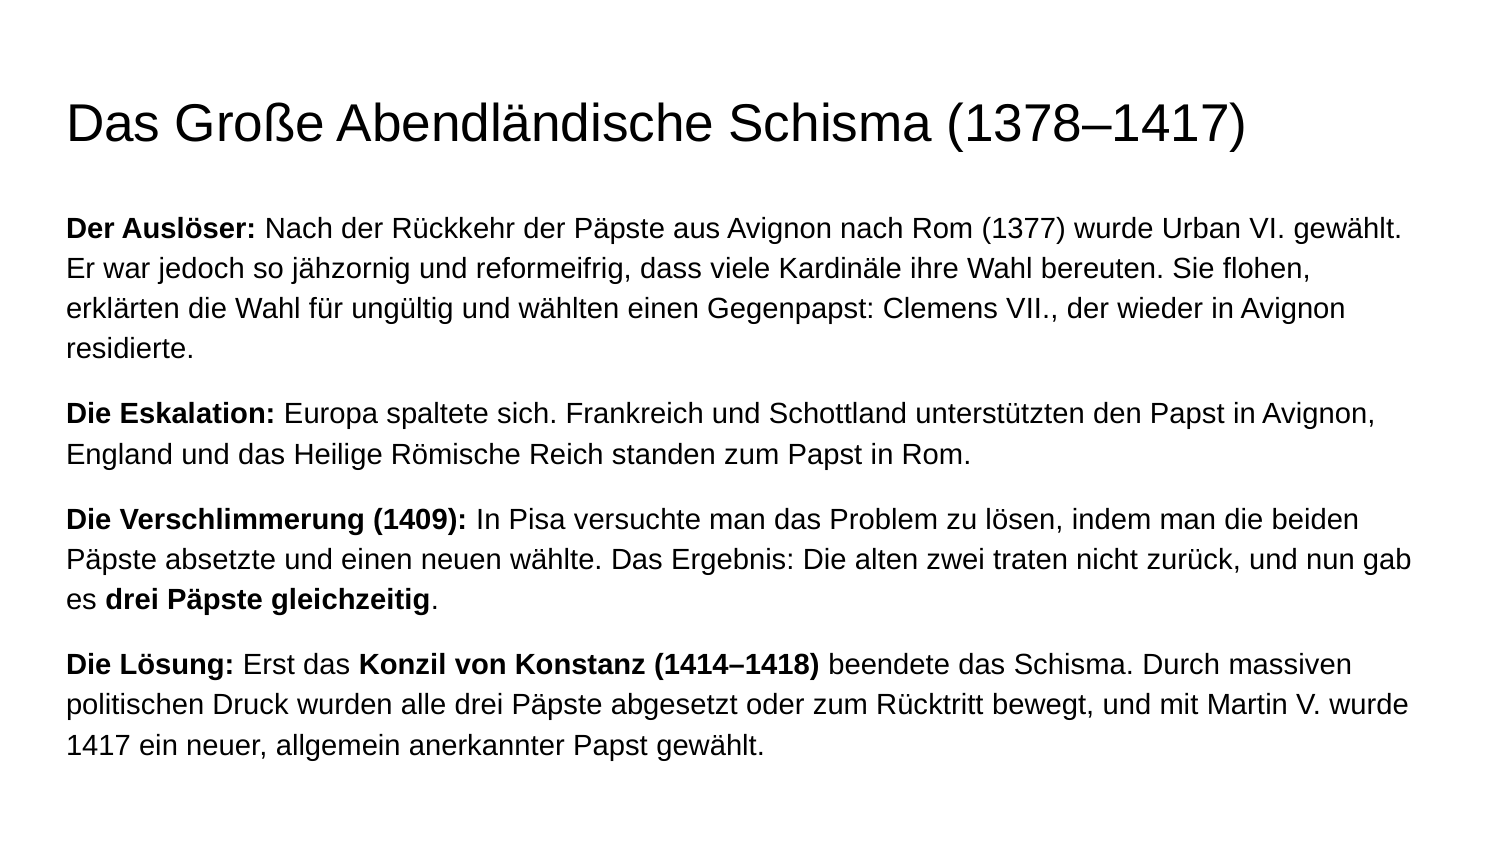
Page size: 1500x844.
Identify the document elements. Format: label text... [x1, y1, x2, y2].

list Der Auslöser: Nach der Rückkehr der Päpste aus Avignon nach Rom (1377) wurde Urban VI. gewählt. Er war jedoch so jähzornig und reformeifrig, dass viele Kardinäle ihre Wahl bereuten. Sie flohen, erklärten die Wahl für ungültig und wählten einen Gegenpapst: Clemens VII., der wieder in Avignon residierte. Die Eskalation: Europa spaltete sich. Frankreich und Schottland unterstützten den Papst in Avignon, England und das Heilige Römische Reich standen zum Papst in Rom. Die Verschlimmerung (1409): In Pisa versuchte man das Problem zu lösen, indem man die beiden Päpste absetzte und einen neuen wählte. Das Ergebnis: Die alten zwei traten nicht zurück, und nun gab es drei Päpste gleichzeitig. Die Lösung: Erst das Konzil von Konstanz (1414–1418) beendete das Schisma. Durch massiven politischen Druck wurden alle drei Päpste abgesetzt oder zum Rücktritt bewegt, und mit Martin V. wurde 1417 ein neuer, allgemein anerkannter Papst gewählt. [51, 189, 1449, 750]
title Das Große Abendländische Schisma (1378–1417) [51, 72, 1449, 167]
